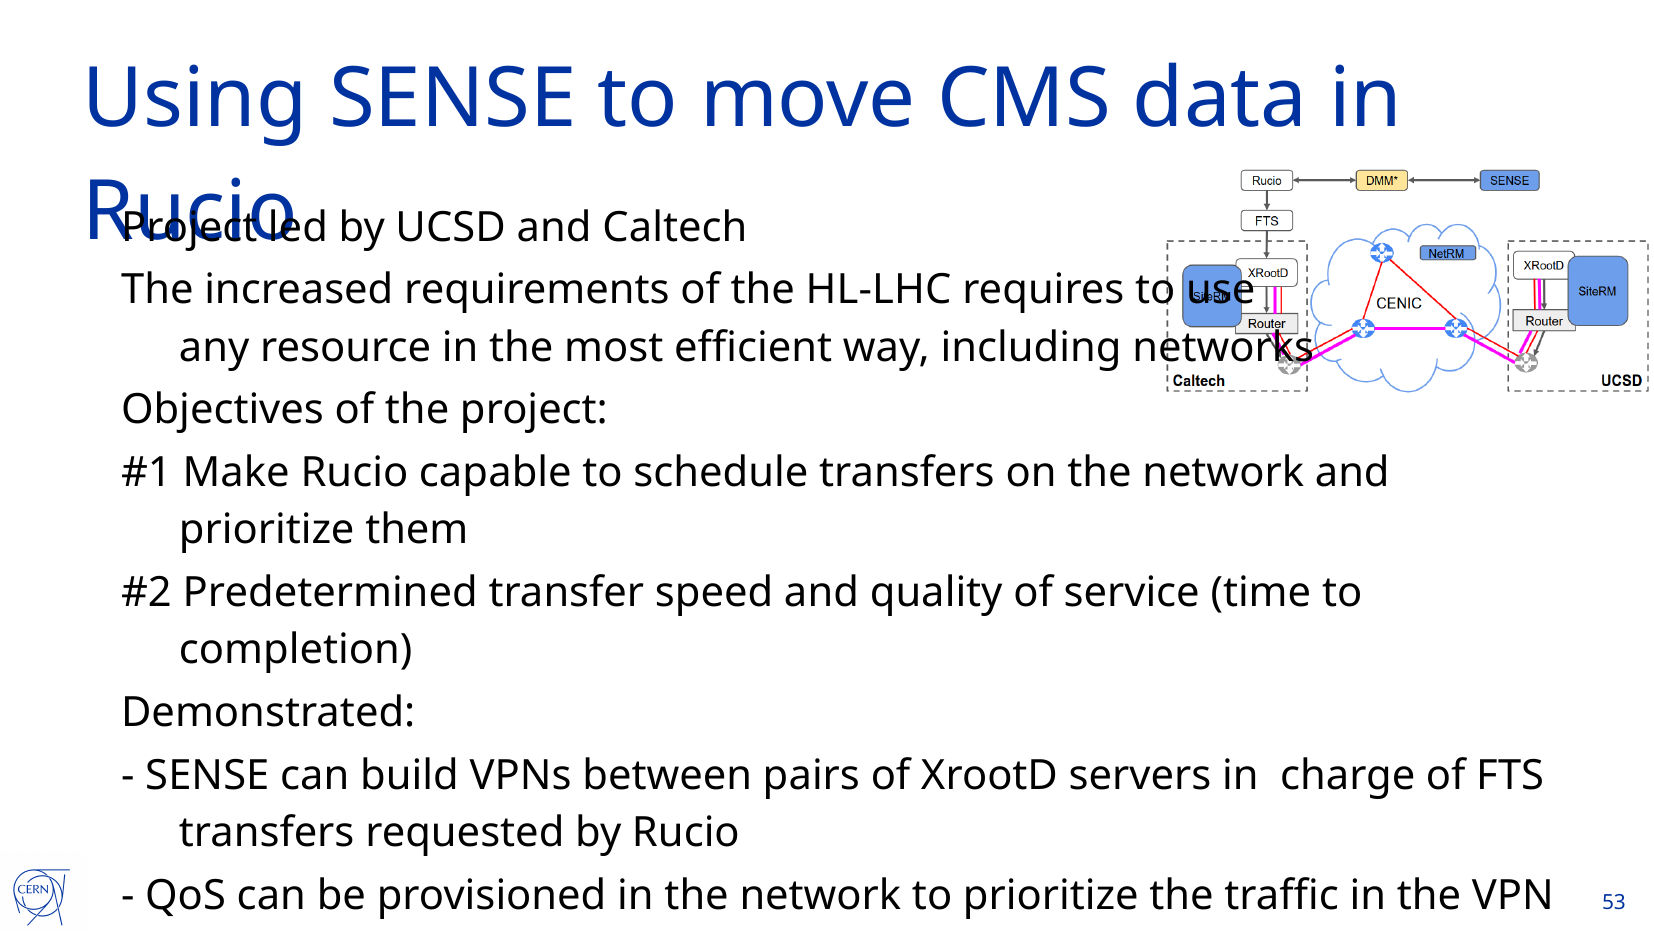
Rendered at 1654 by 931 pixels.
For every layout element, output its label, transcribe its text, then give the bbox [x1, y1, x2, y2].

title Using SENSE to move CMS data in Rucio [82, 37, 1571, 142]
picture [1163, 165, 1654, 397]
picture [0, 850, 106, 931]
text_box Project led by UCSD and Caltech The increased requirements of the HL-LHC requires to use any resource in the most efficient way, including networks Objectives of the project: #1 Make Rucio capable to schedule transfers on the network and prioritize them #2 Predetermined transfer speed and quality of service (time to completion) Demonstrated: - SENSE can build VPNs between pairs of XrootD servers in charge of FTS transfers requested by Rucio - QoS can be provisioned in the network to prioritize the traffic in the VPN Wish to participate to DC24 [106, 188, 1583, 931]
